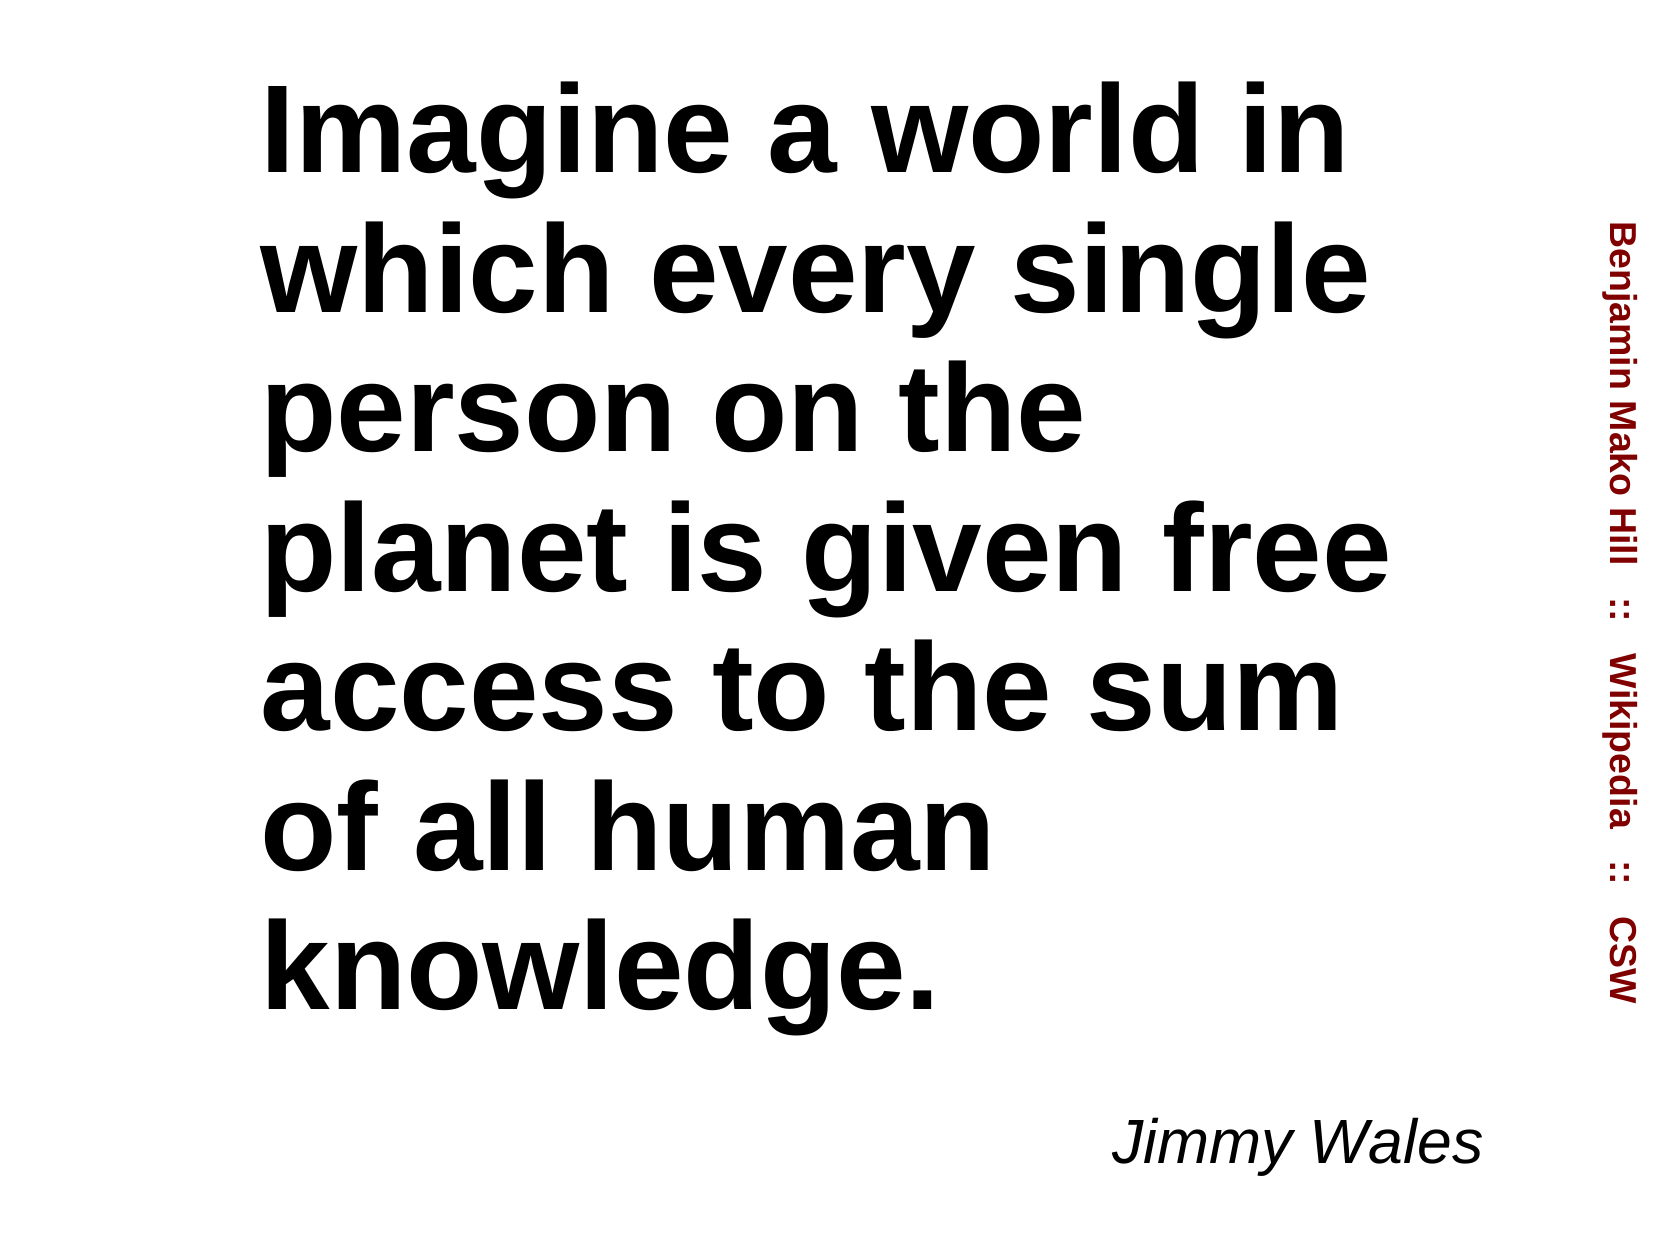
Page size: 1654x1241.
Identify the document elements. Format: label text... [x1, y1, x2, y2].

text_box Imagine a world in which every single person on the planet is given free access to the sum of all human knowledge. Jimmy Wales [246, 53, 1499, 1227]
